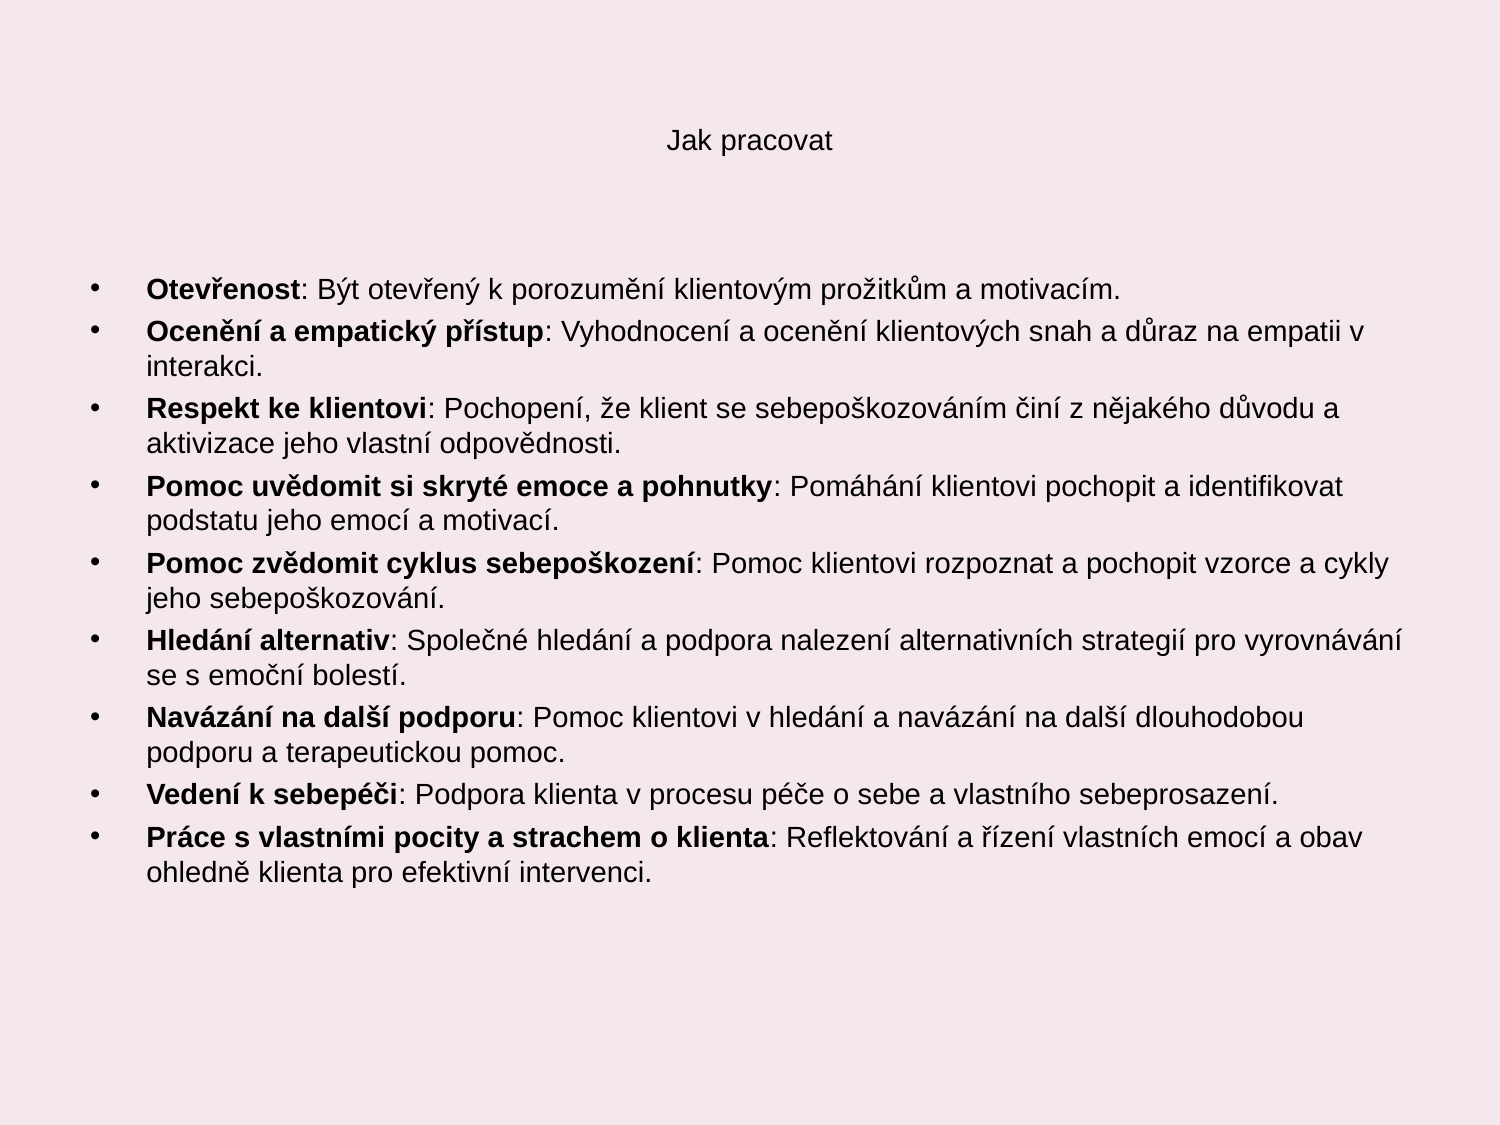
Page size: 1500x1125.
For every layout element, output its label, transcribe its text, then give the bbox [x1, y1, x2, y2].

list Otevřenost: Být otevřený k porozumění klientovým prožitkům a motivacím. Ocenění a empatický přístup: Vyhodnocení a ocenění klientových snah a důraz na empatii v interakci. Respekt ke klientovi: Pochopení, že klient se sebepoškozováním činí z nějakého důvodu a aktivizace jeho vlastní odpovědnosti. Pomoc uvědomit si skryté emoce a pohnutky: Pomáhání klientovi pochopit a identifikovat podstatu jeho emocí a motivací. Pomoc zvědomit cyklus sebepoškození: Pomoc klientovi rozpoznat a pochopit vzorce a cykly jeho sebepoškozování. Hledání alternativ: Společné hledání a podpora nalezení alternativních strategií pro vyrovnávání se s emoční bolestí. Navázání na další podporu: Pomoc klientovi v hledání a navázání na další dlouhodobou podporu a terapeutickou pomoc. Vedení k sebepéči: Podpora klienta v procesu péče o sebe a vlastního sebeprosazení. Práce s vlastními pocity a strachem o klienta: Reflektování a řízení vlastních emocí a obav ohledně klienta pro efektivní intervenci. [75, 262, 1425, 1005]
title Jak pracovat [75, 45, 1425, 233]
